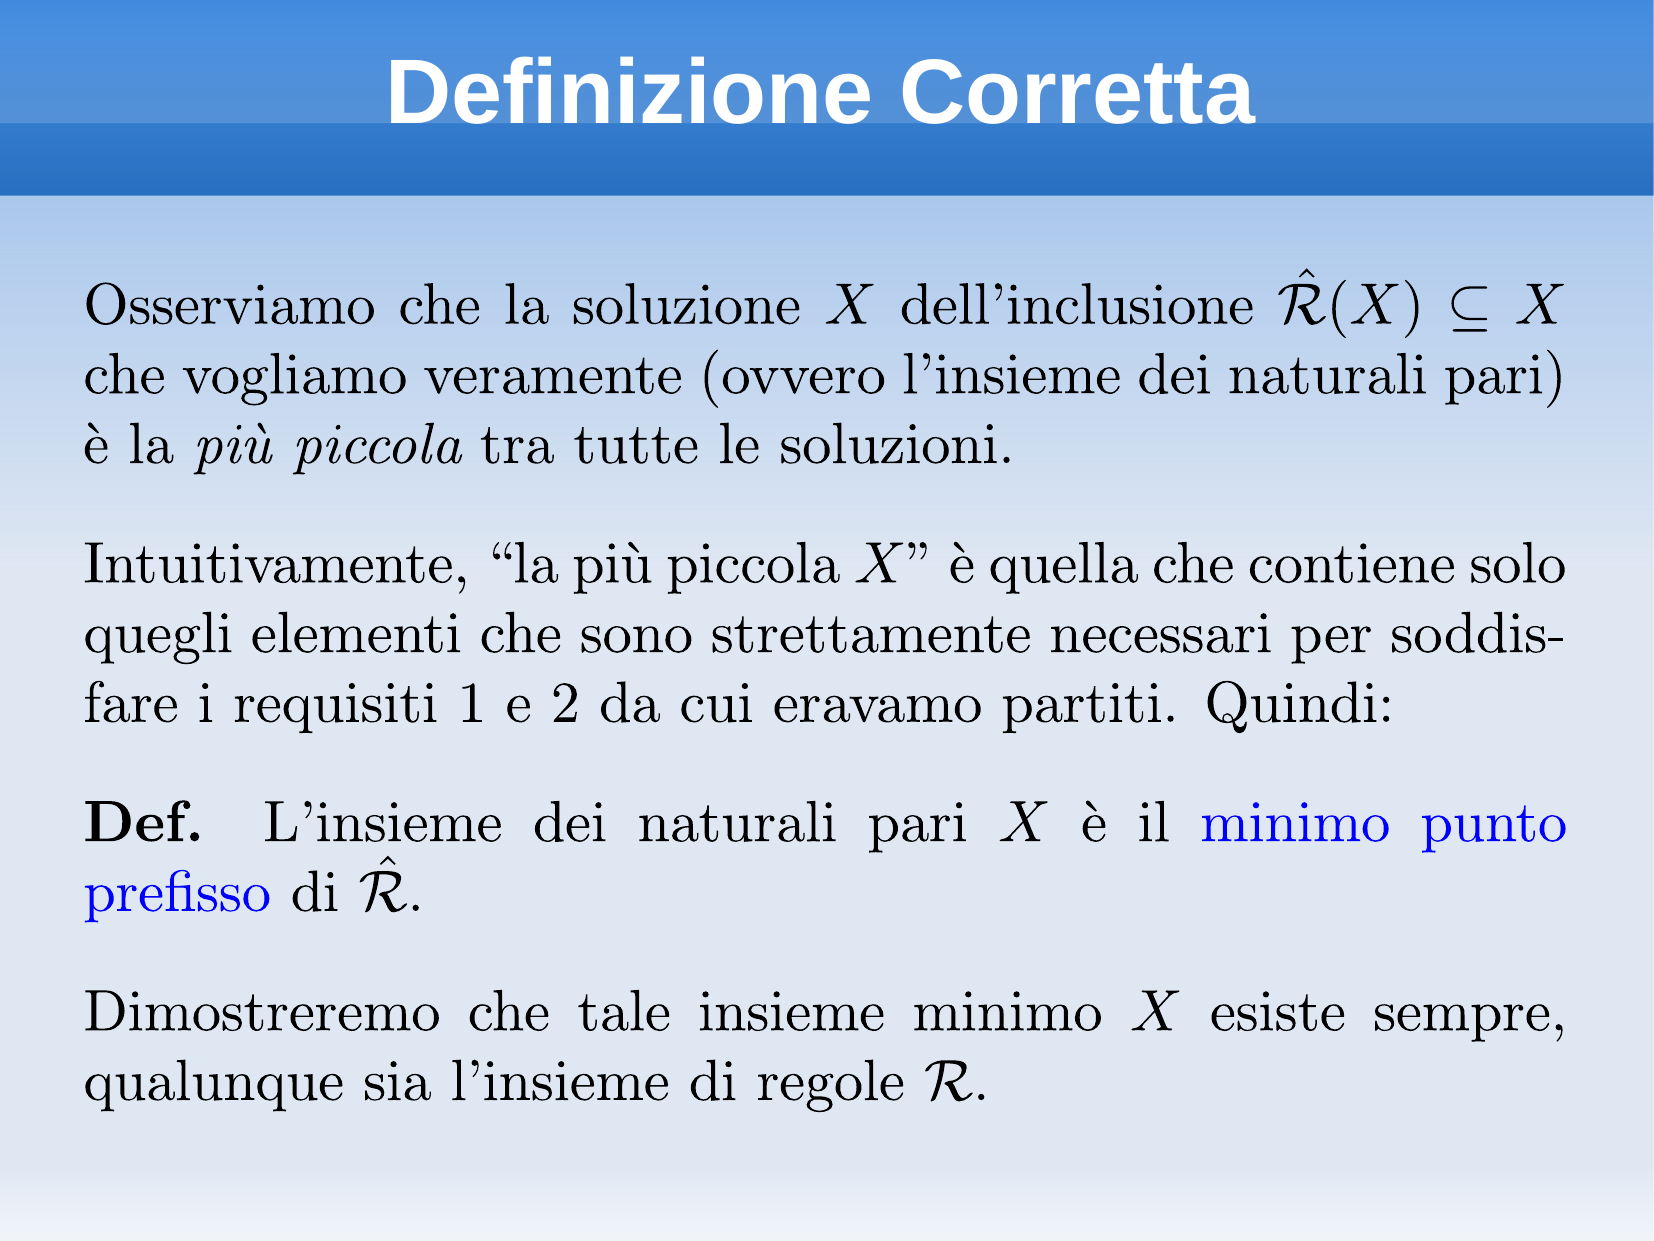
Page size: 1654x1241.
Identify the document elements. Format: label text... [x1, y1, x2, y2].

picture [0, 0, 1654, 1241]
title Definizione Corretta [76, 0, 1565, 196]
text_box [81, 268, 1568, 1113]
